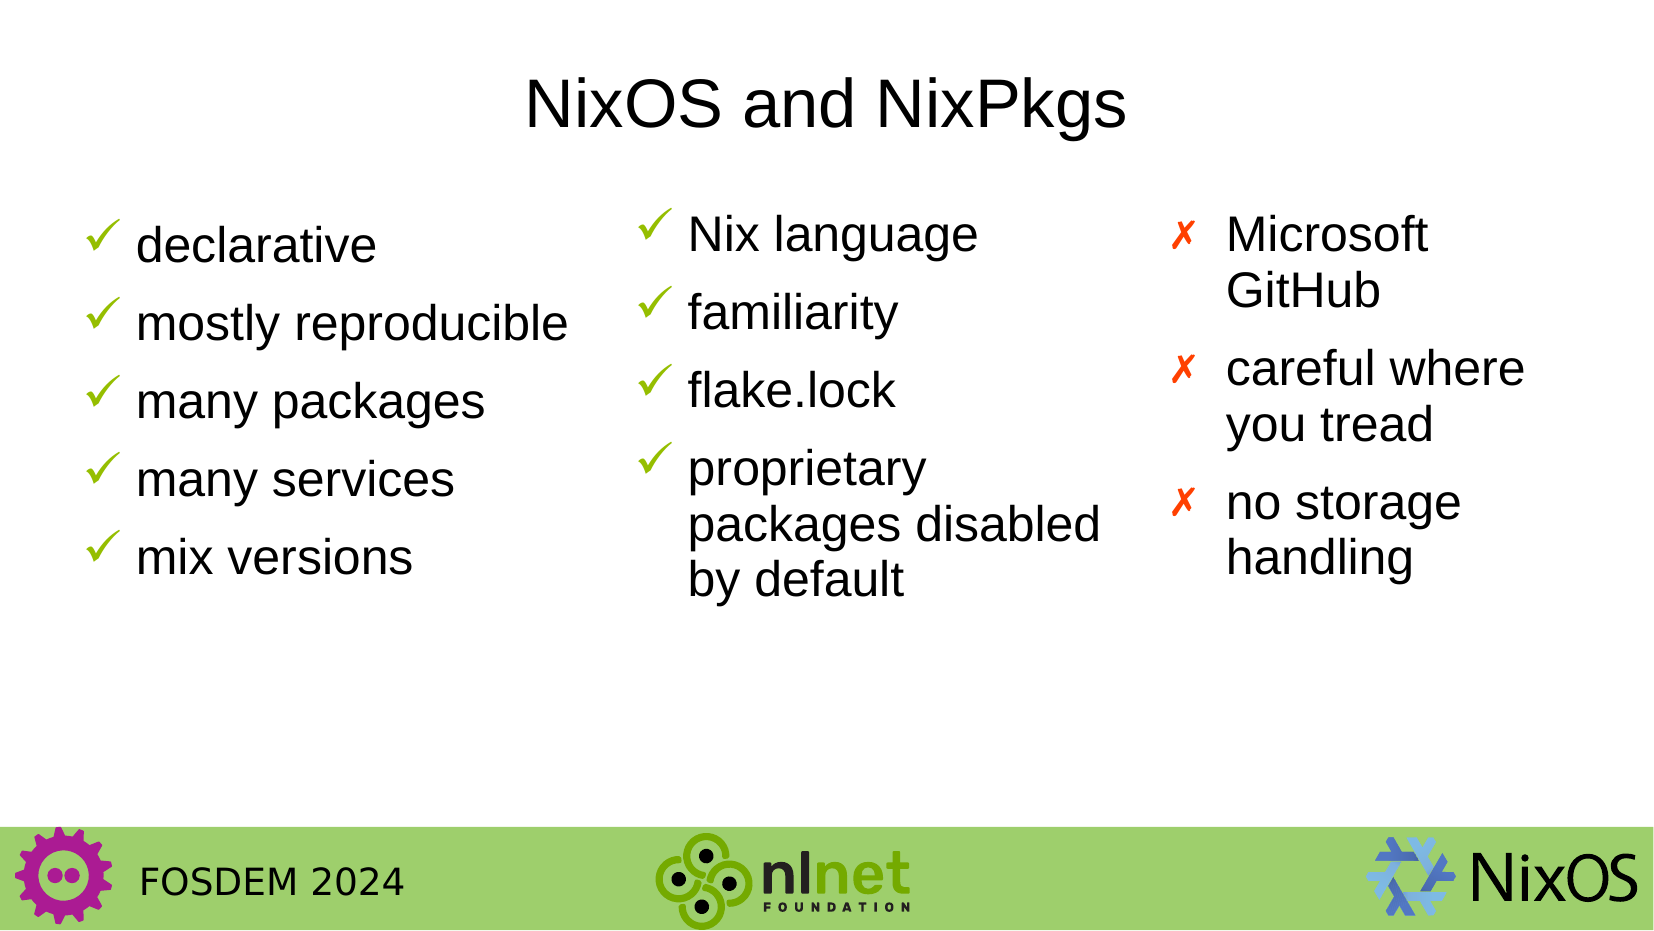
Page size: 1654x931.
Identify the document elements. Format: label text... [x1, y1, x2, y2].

title NixOS and NixPkgs [88, 29, 1565, 178]
list Microsoft GitHub careful where you tread no storage handling [1154, 206, 1566, 768]
list declarative mostly reproducible many packages many services mix versions [64, 217, 600, 758]
list Nix language familiarity flake.lock proprietary packages disabled by default [616, 206, 1152, 747]
